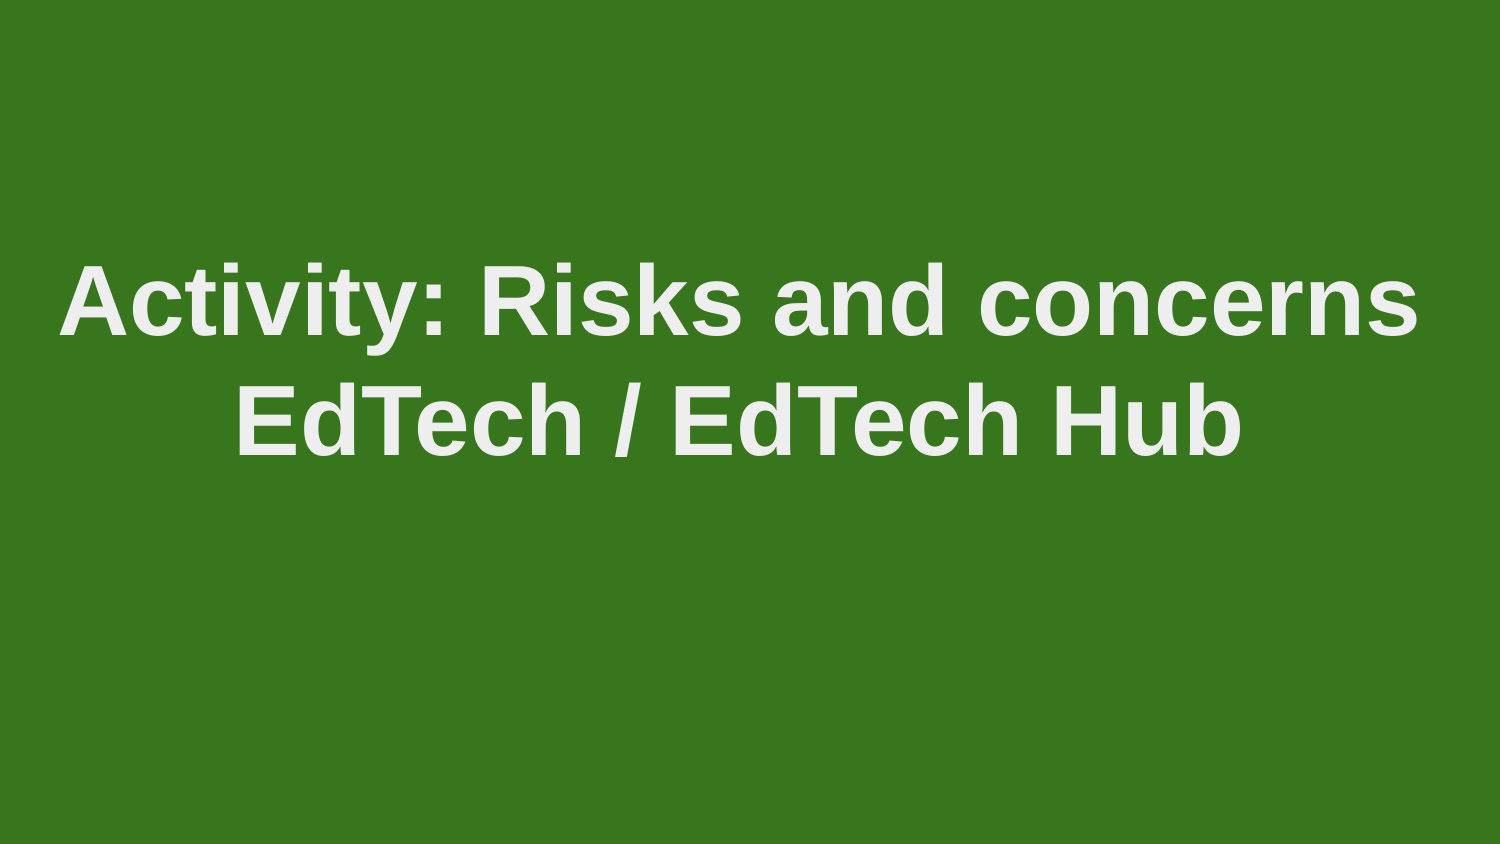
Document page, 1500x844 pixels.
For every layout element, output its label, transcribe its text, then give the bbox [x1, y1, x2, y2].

title Activity: Risks and concerns EdTech / EdTech Hub [40, 244, 1439, 467]
